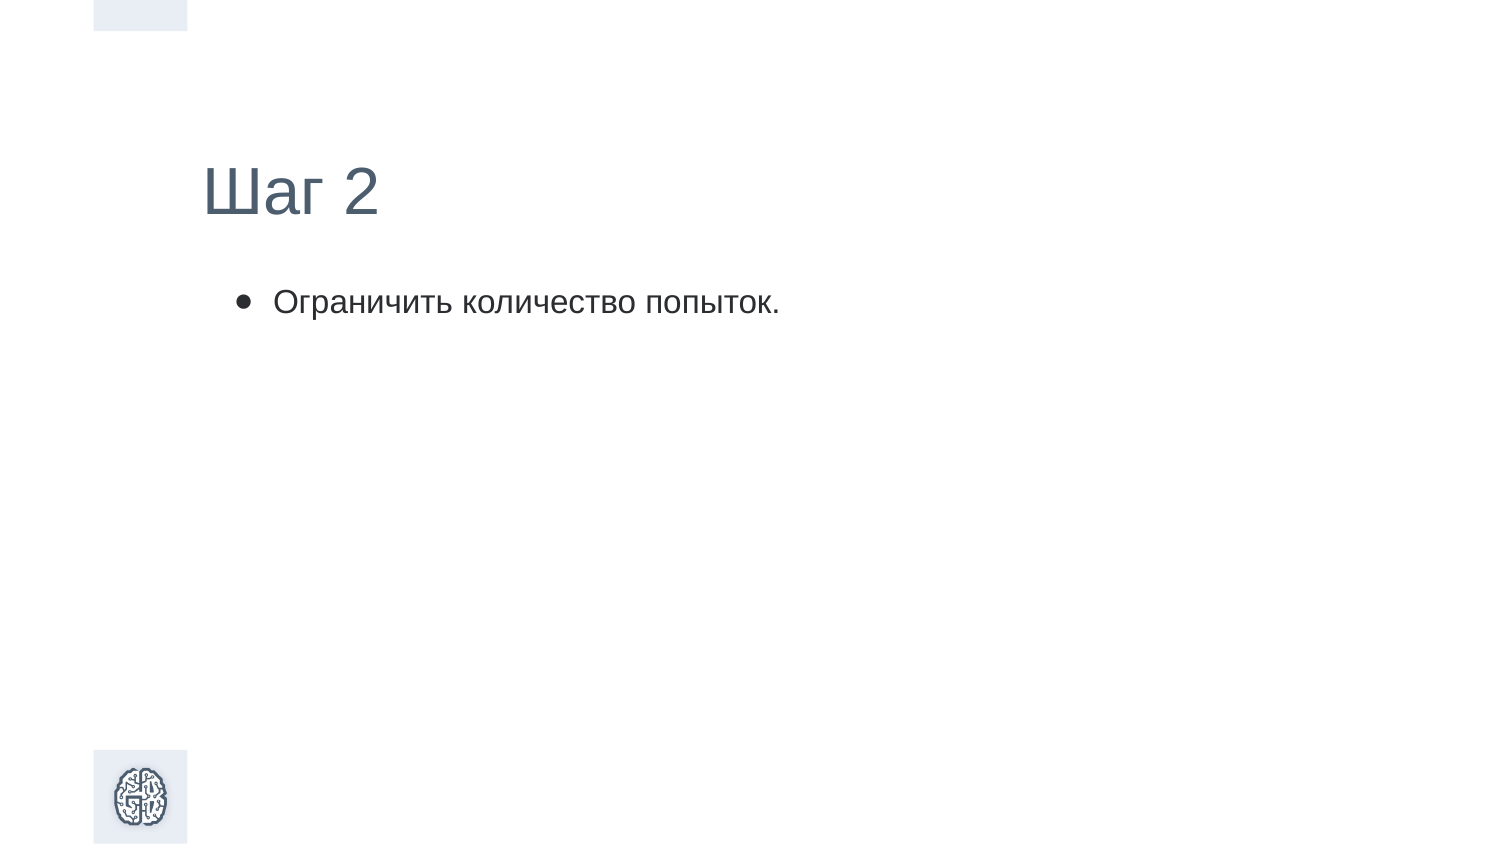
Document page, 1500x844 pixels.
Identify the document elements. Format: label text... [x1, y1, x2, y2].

text_box Шаг 2 [187, 93, 1312, 259]
text_box Ограничить количество попыток. [187, 259, 1312, 322]
picture [106, 760, 175, 834]
